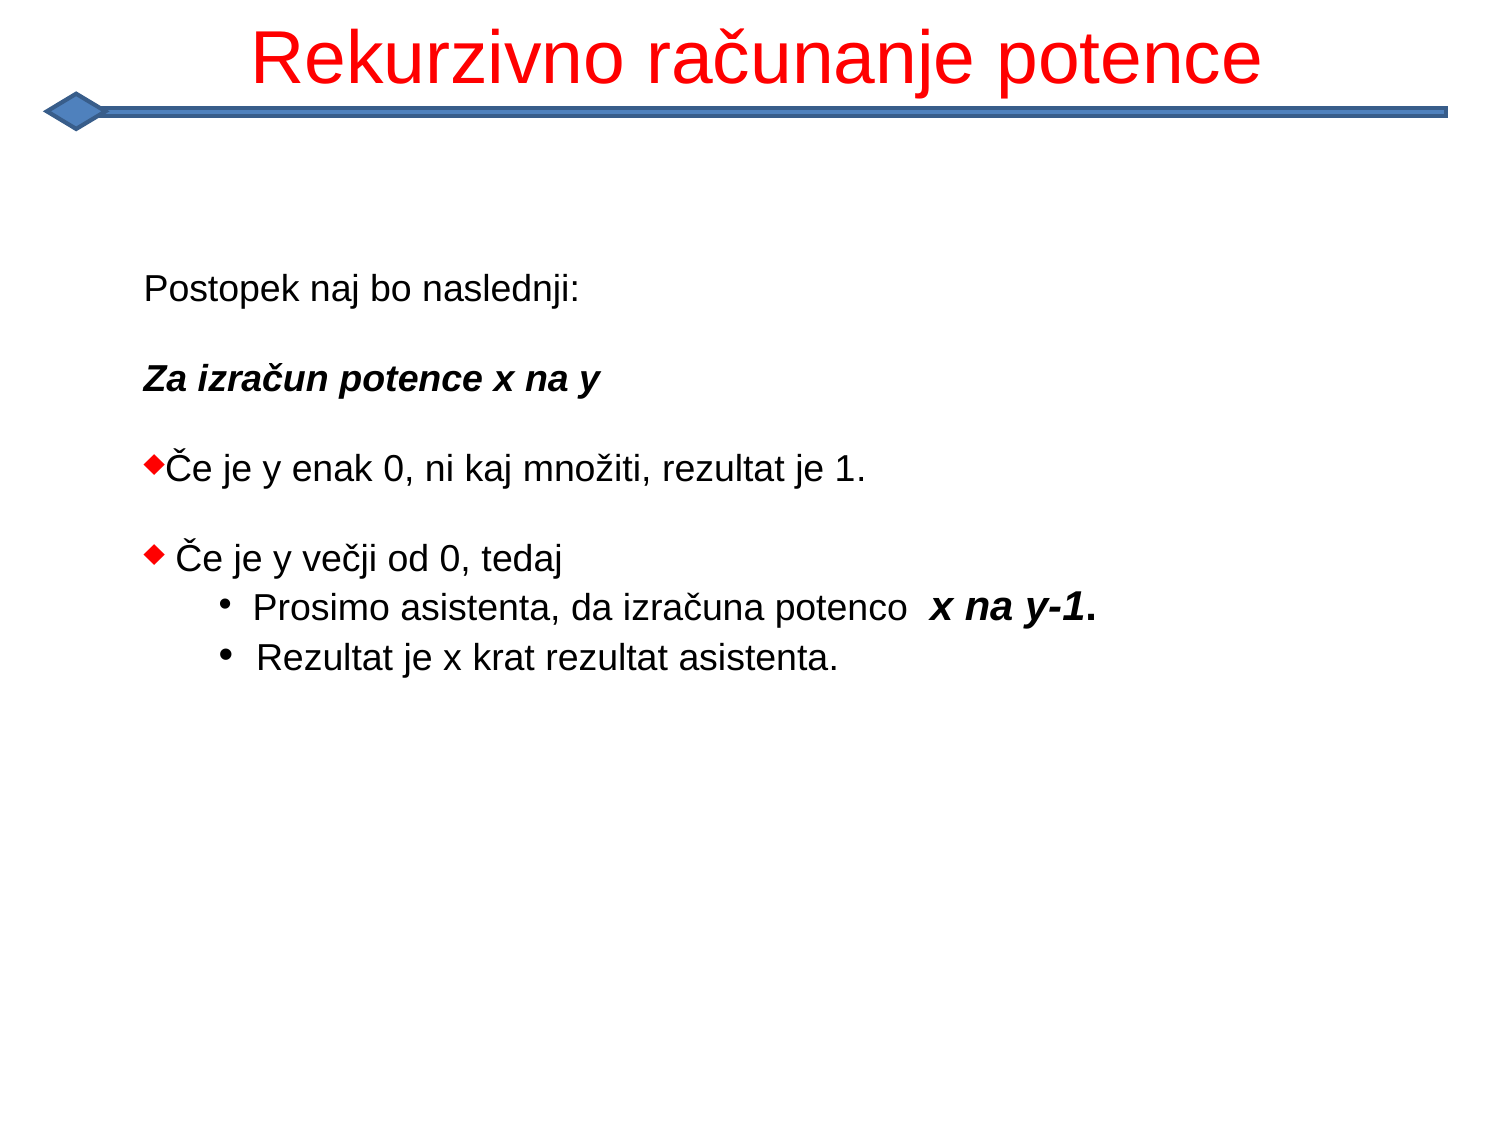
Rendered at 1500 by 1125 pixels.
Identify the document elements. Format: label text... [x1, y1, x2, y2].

text_box Postopek naj bo naslednji: Za izračun potence x na y Če je y enak 0, ni kaj množiti, rezultat je 1. Če je y večji od 0, tedaj Prosimo asistenta, da izračuna potenco x na y-1. Rezultat je x krat rezultat asistenta. [128, 256, 1112, 732]
title Rekurzivno računanje potence [82, 0, 1433, 108]
